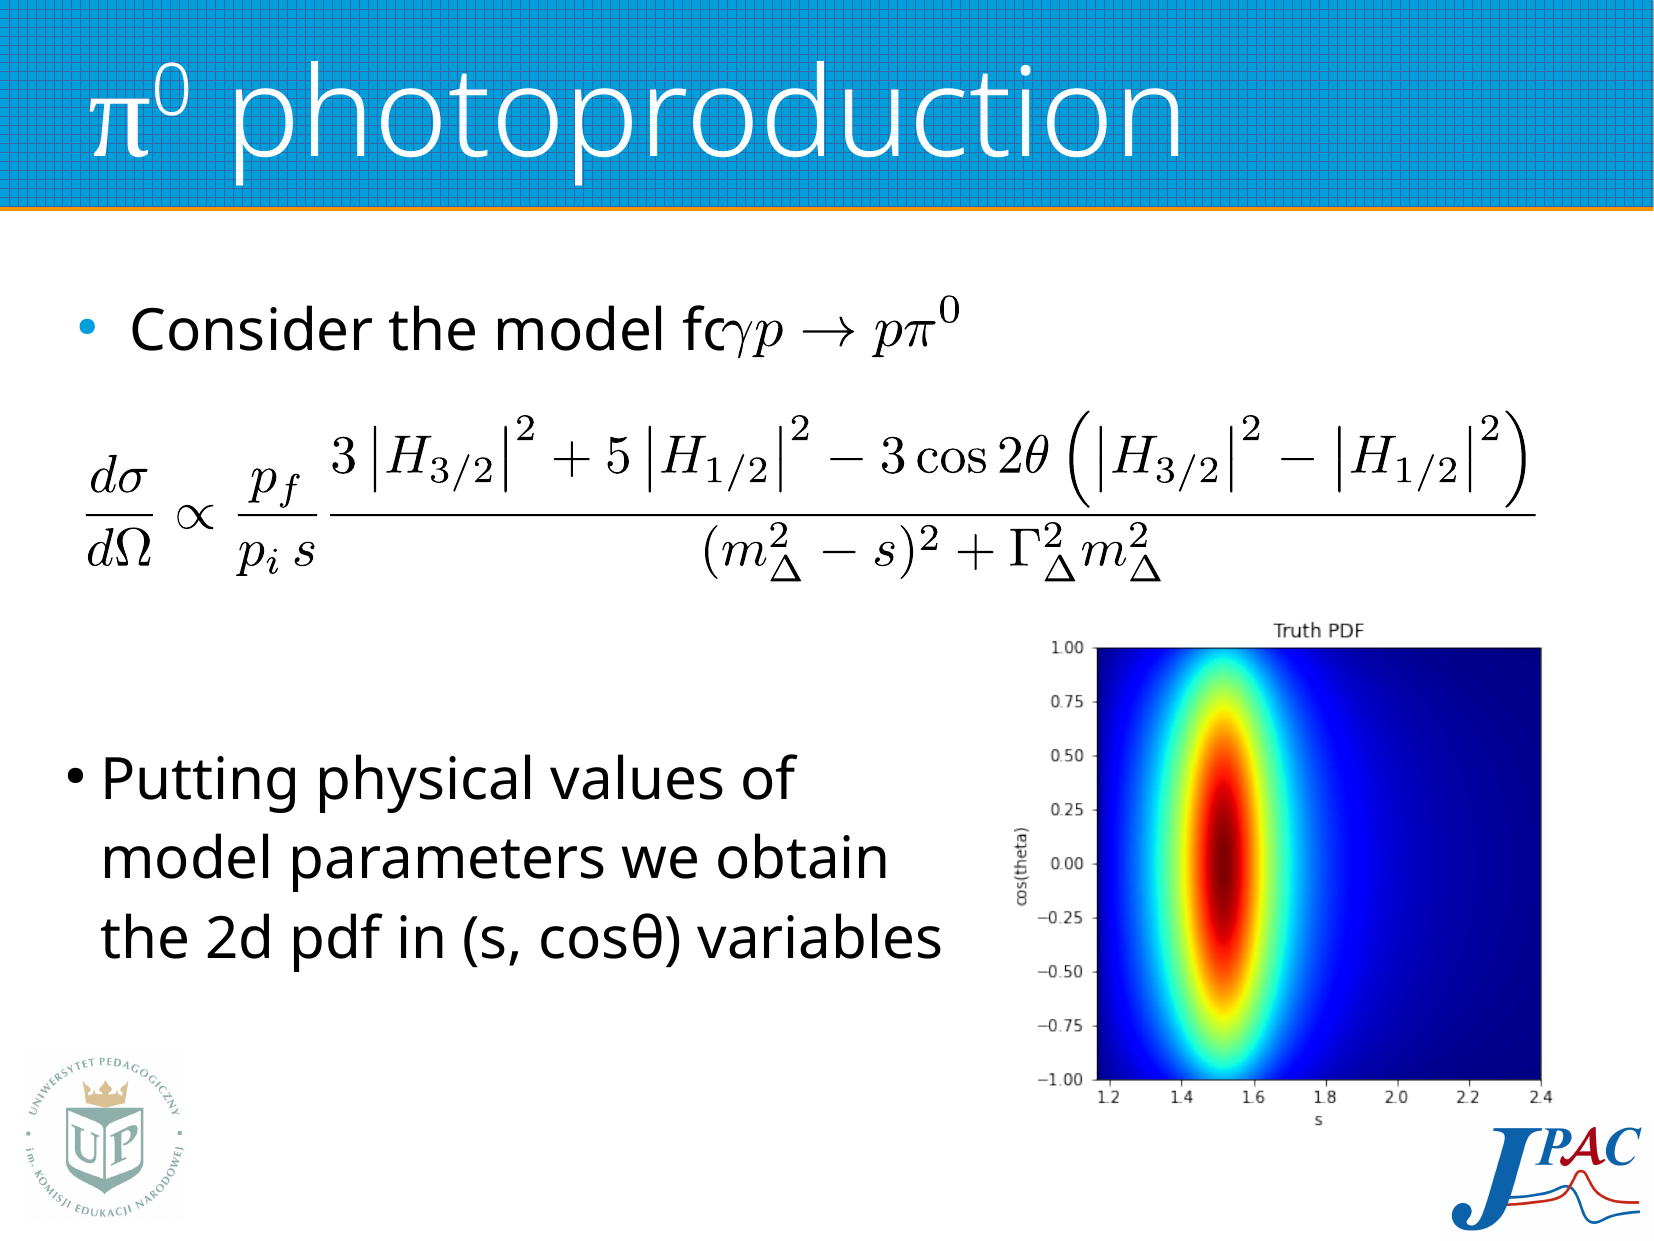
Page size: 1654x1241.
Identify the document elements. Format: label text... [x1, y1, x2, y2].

picture [1003, 611, 1654, 1241]
picture [21, 1053, 188, 1221]
title π0 photoproduction [88, 5, 1565, 193]
text_box [85, 410, 1536, 582]
text_box [722, 295, 959, 359]
text_box Putting physical values of model parameters we obtain the 2d pdf in (s, cosθ) variables [59, 703, 975, 1009]
list Consider the model for [59, 288, 1536, 594]
